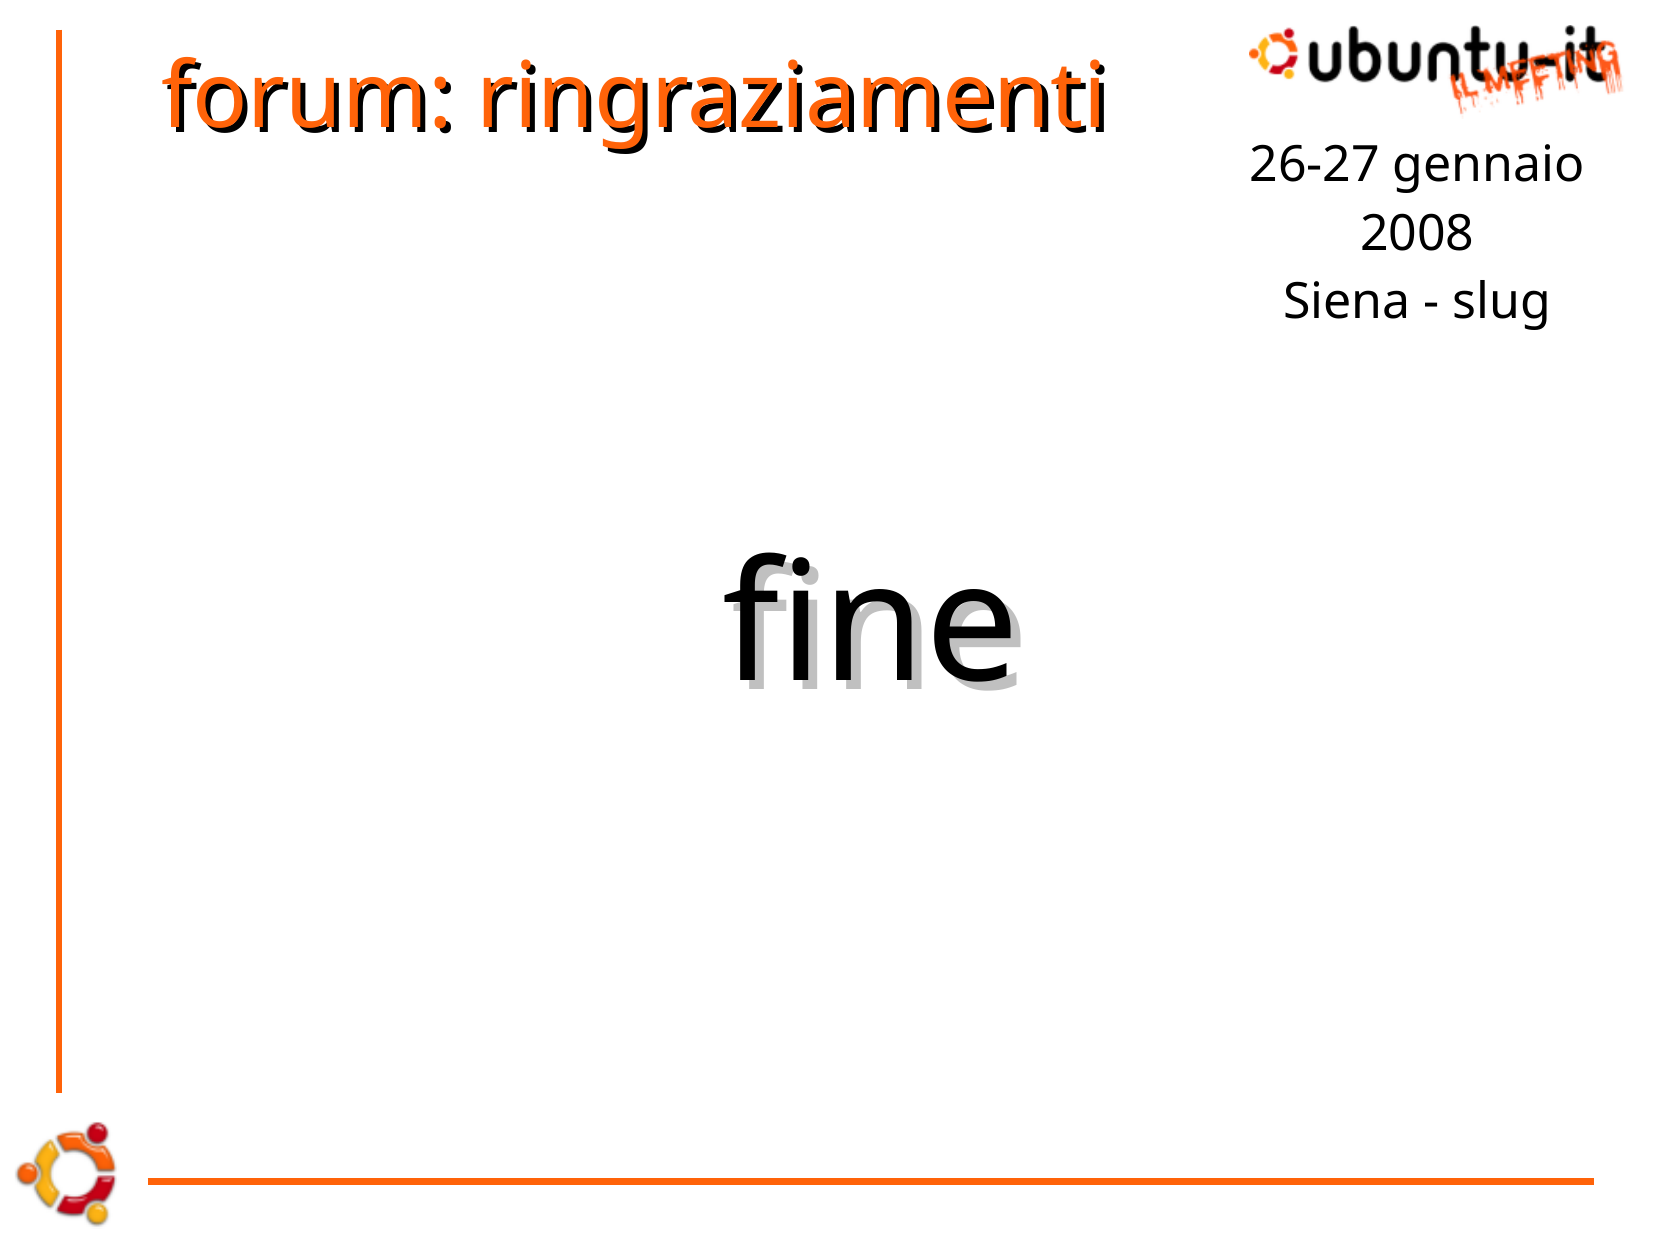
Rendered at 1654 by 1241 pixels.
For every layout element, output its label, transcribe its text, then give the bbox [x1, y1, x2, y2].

title forum: ringraziamenti [118, 29, 1152, 119]
picture [14, 1121, 119, 1229]
picture [1249, 25, 1625, 119]
title fine [590, 501, 1152, 709]
text_box 26-27 gennaio 2008 Siena - slug [1181, 118, 1654, 248]
